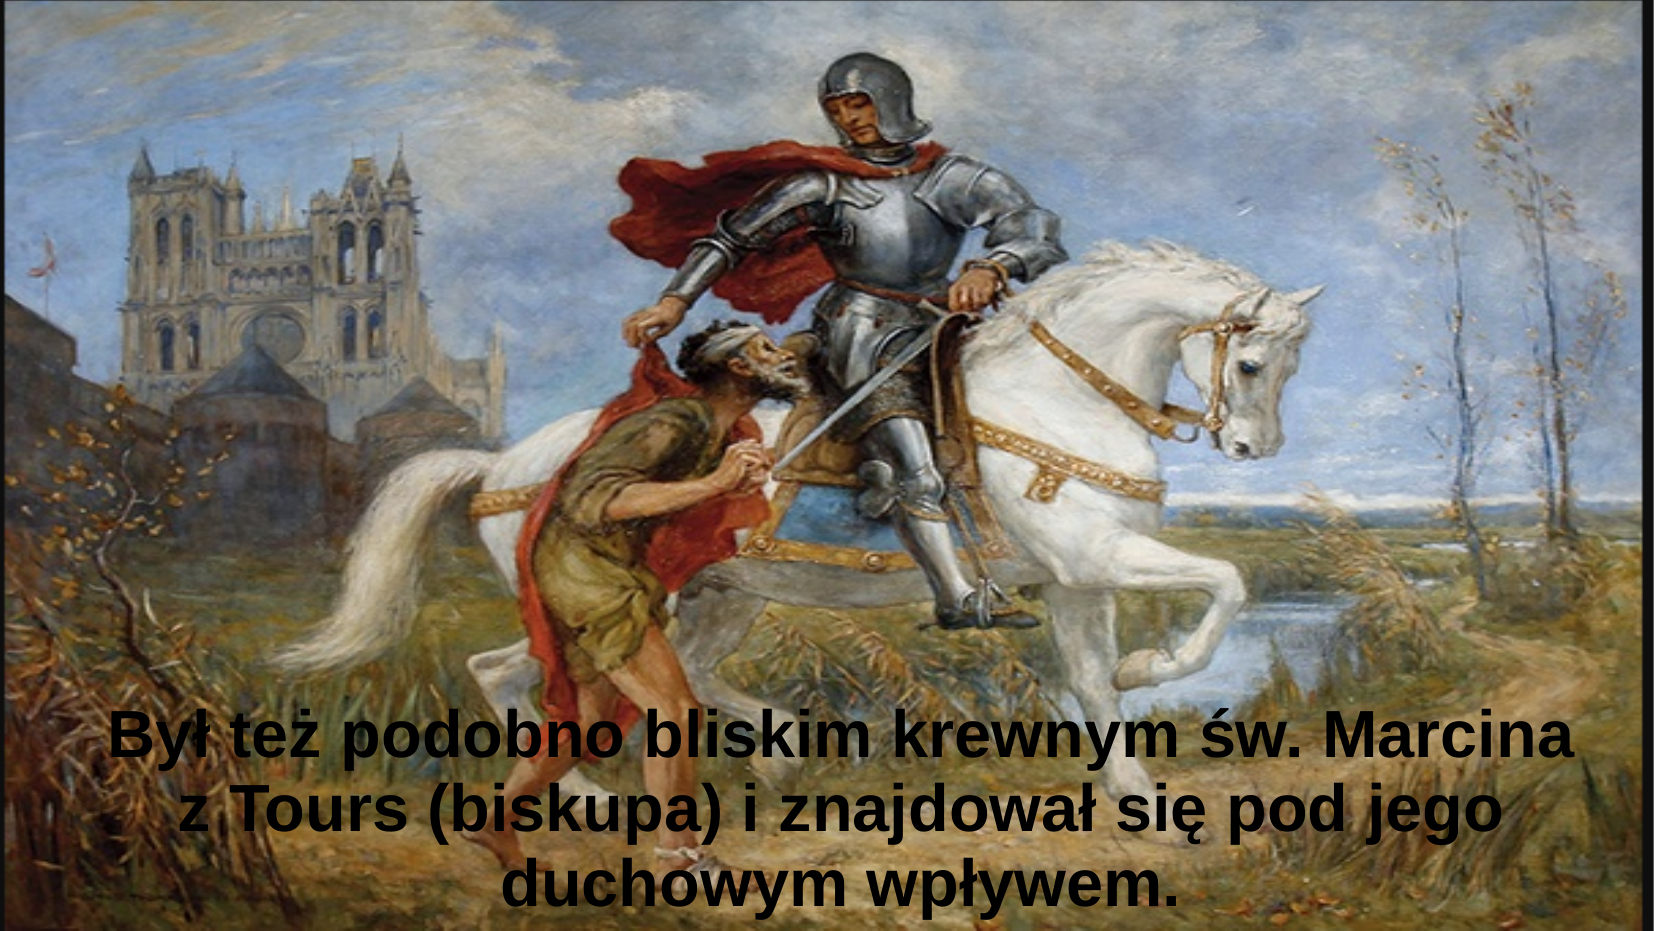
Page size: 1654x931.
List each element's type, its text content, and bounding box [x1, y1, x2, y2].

subtitle Był też podobno bliskim krewnym św. Marcina z Tours (biskupa) i znajdował się pod jego duchowym wpływem. [97, 448, 1586, 931]
picture [0, 0, 1654, 931]
